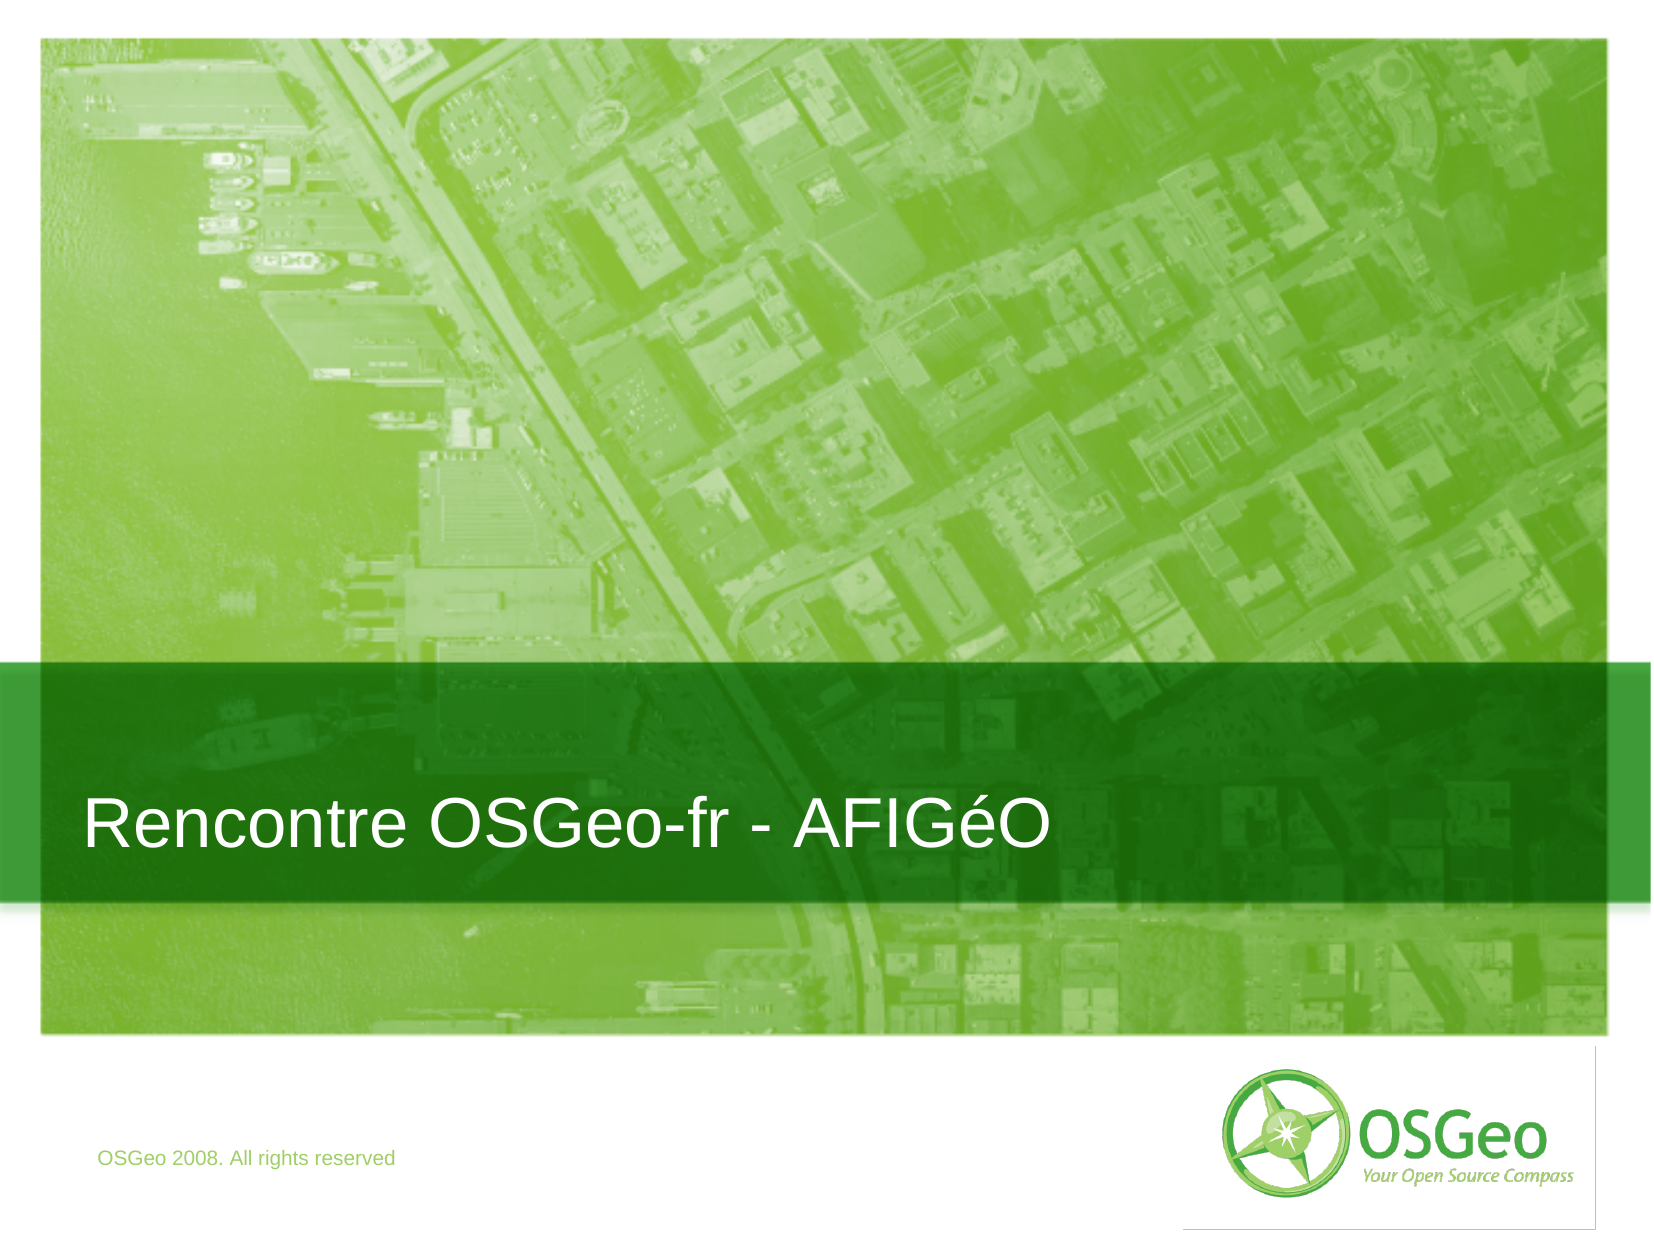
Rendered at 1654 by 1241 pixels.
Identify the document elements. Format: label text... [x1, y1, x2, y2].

picture [0, 0, 1651, 1241]
title Rencontre OSGeo-fr - AFIGéO [82, 733, 1571, 912]
